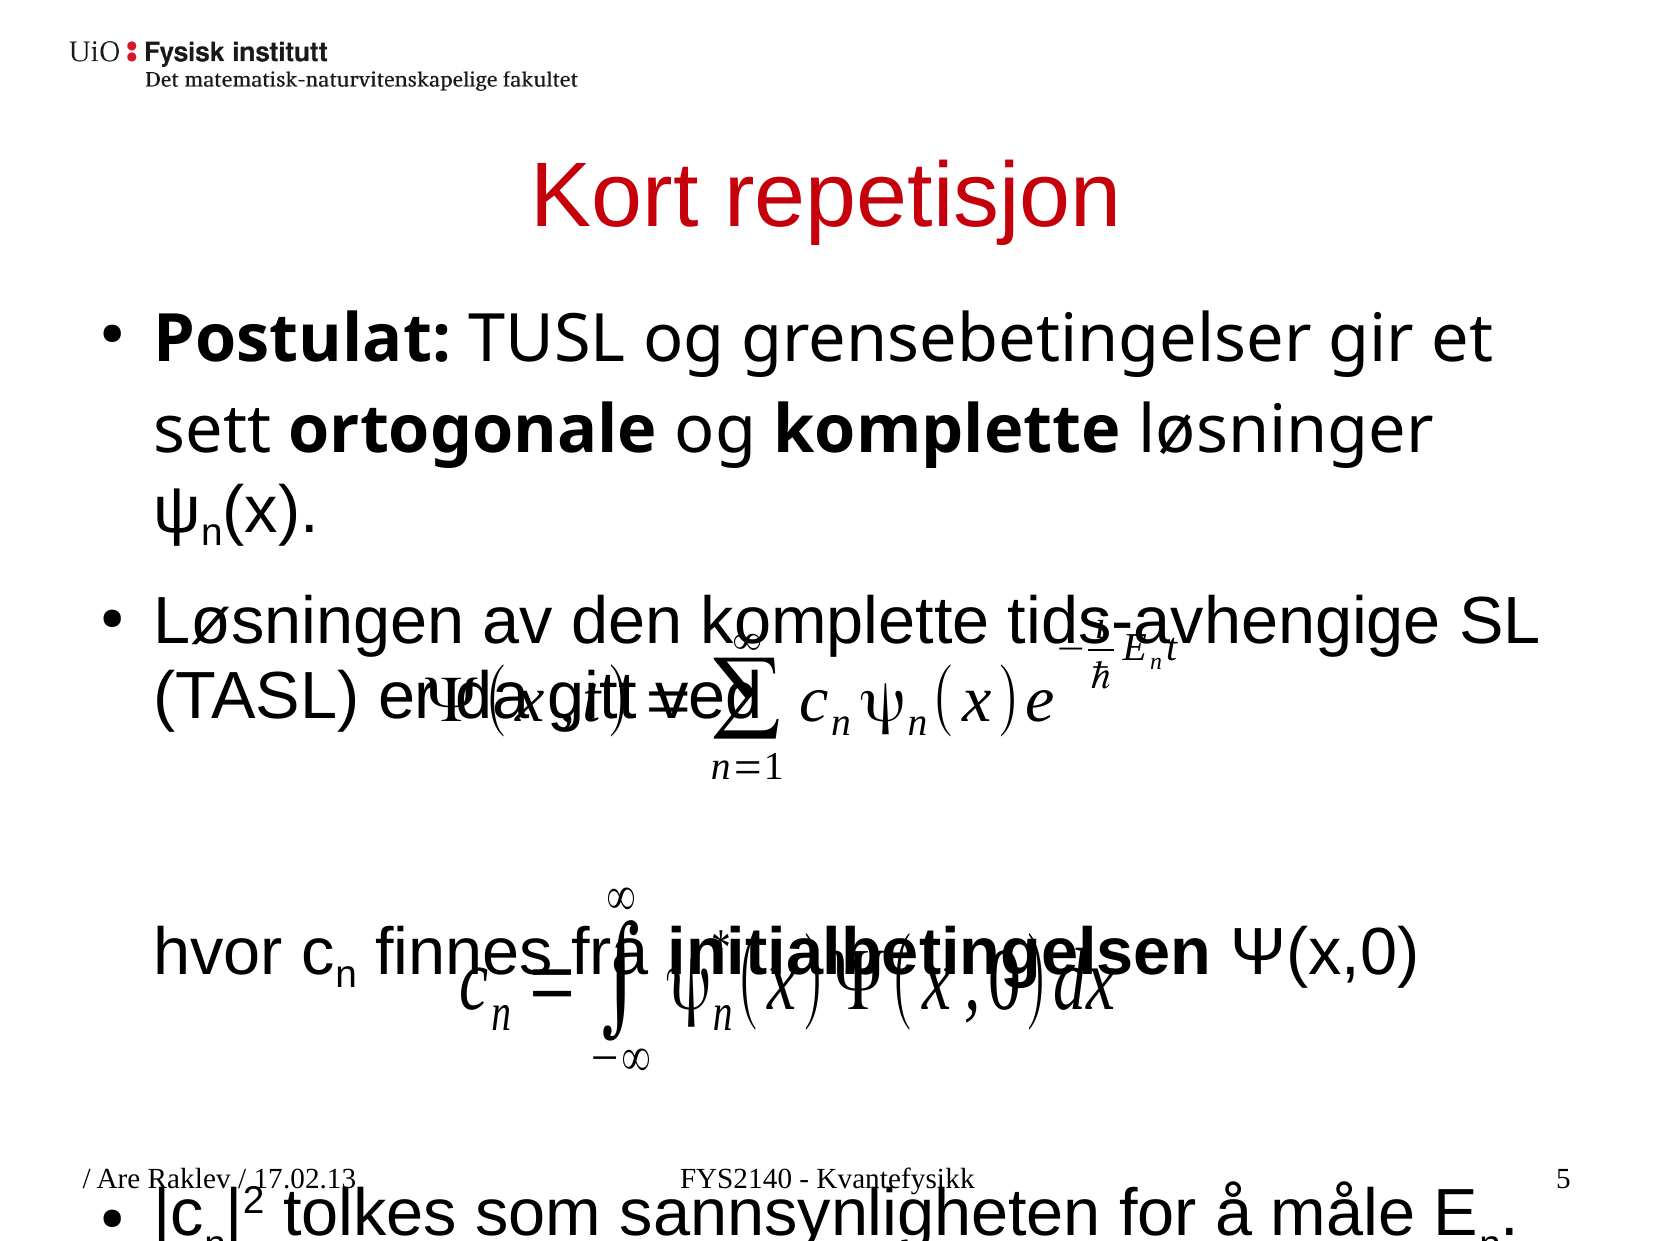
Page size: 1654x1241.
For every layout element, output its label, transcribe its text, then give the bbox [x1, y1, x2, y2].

chart [452, 886, 1124, 1074]
list Postulat: TUSL og grensebetingelser gir et sett ortogonale og komplette løsninger ψn(x). Løsningen av den komplette tids-avhengige SL (TASL) er da gitt ved hvor cn finnes fra initialbetingelsen Ψ(x,0) |cn|2 tolkes som sannsynligheten for å måle En. [82, 290, 1576, 1158]
title Kort repetisjon [82, 90, 1571, 290]
picture [68, 37, 581, 93]
chart [416, 602, 1187, 788]
